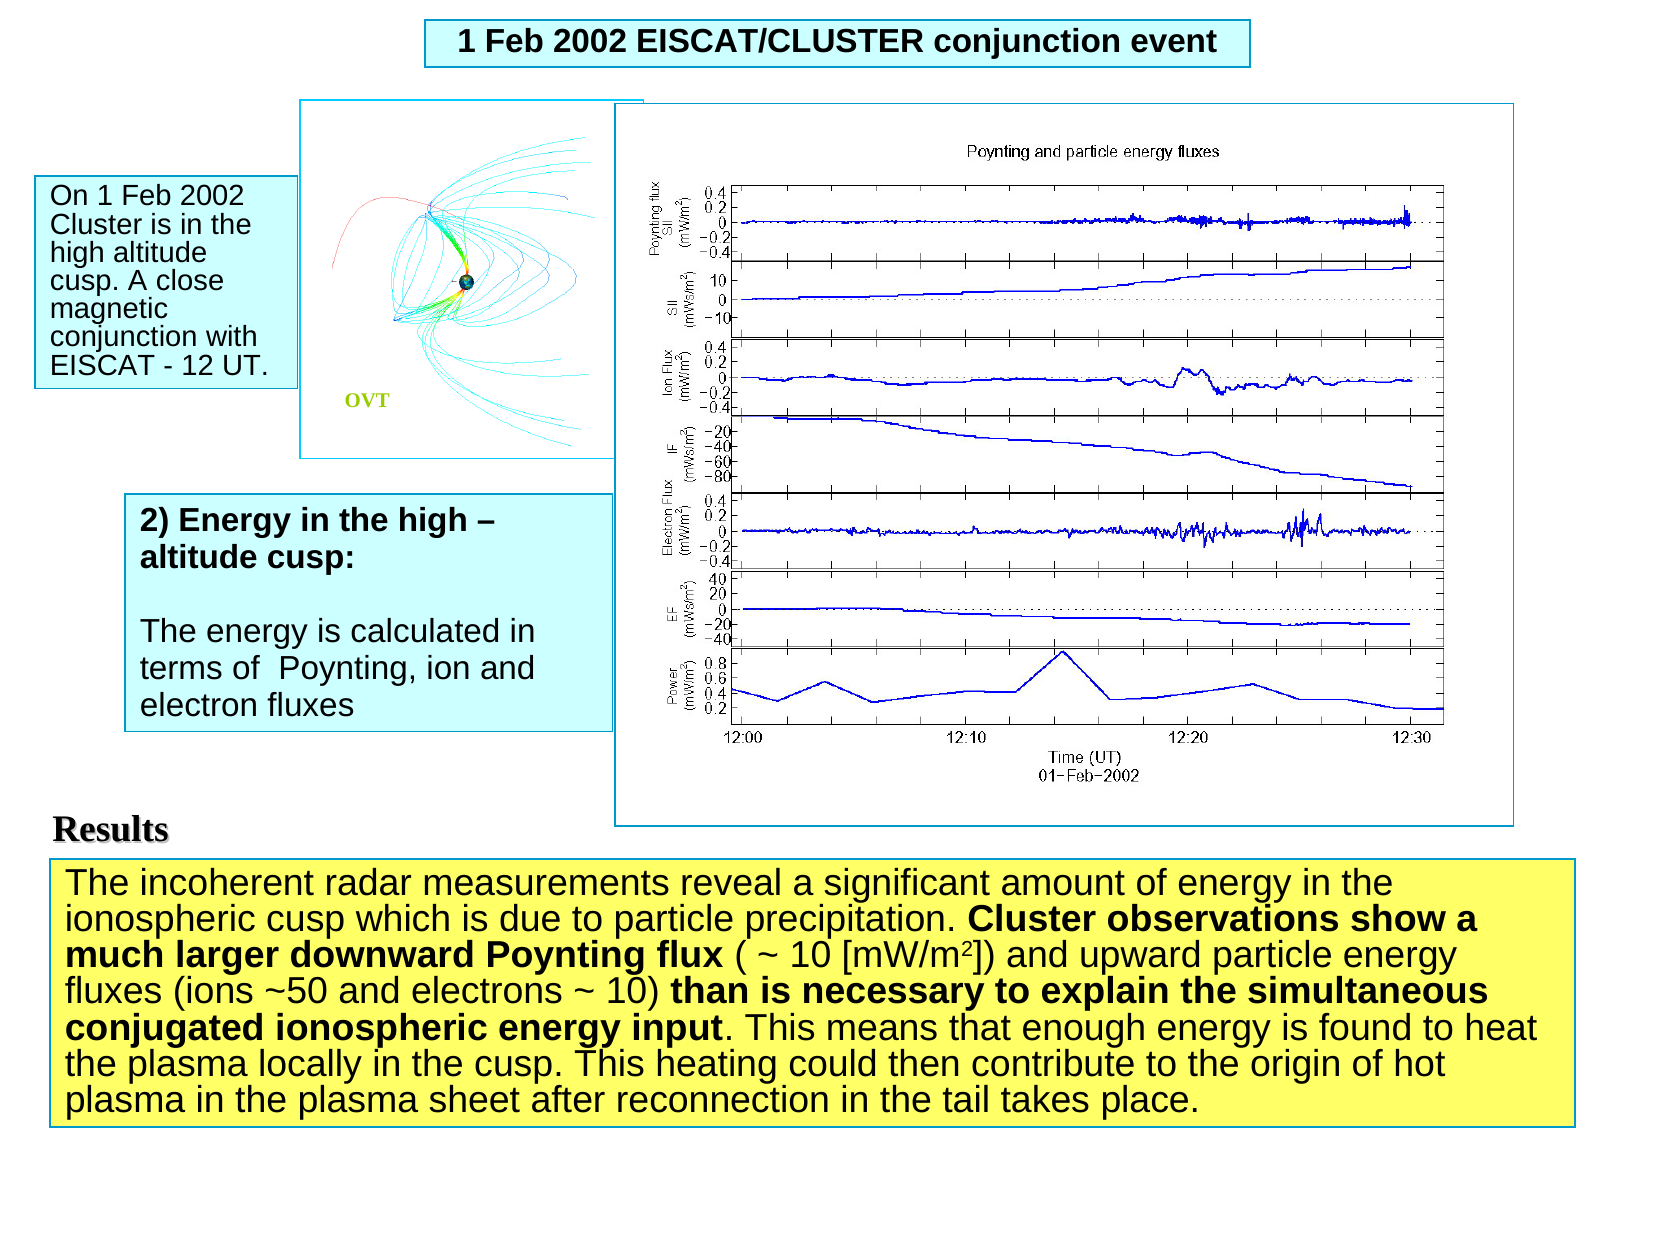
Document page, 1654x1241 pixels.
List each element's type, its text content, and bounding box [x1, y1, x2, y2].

text_box The incoherent radar measurements reveal a significant amount of energy in the ionospheric cusp which is due to particle precipitation. Cluster observations show a much larger downward Poynting flux ( ~ 10 [mW/m2]) and upward particle energy fluxes (ions ~50 and electrons ~ 10) than is necessary to explain the simultaneous conjugated ionospheric energy input. This means that enough energy is found to heat the plasma locally in the cusp. This heating could then contribute to the origin of hot plasma in the plasma sheet after reconnection in the tail takes place. [50, 859, 1576, 1128]
text_box 2) Energy in the high – altitude cusp: The energy is calculated in terms of Poynting, ion and electron fluxes [125, 493, 613, 732]
picture [314, 126, 613, 452]
picture [617, 105, 1512, 824]
text_box OVT [329, 383, 457, 420]
text_box On 1 Feb 2002 Cluster is in the high altitude cusp. A close magnetic conjunction with EISCAT - 12 UT. [35, 175, 298, 389]
text_box Results [37, 805, 184, 857]
text_box [300, 100, 644, 459]
text_box 1 Feb 2002 EISCAT/CLUSTER conjunction event [425, 19, 1251, 68]
